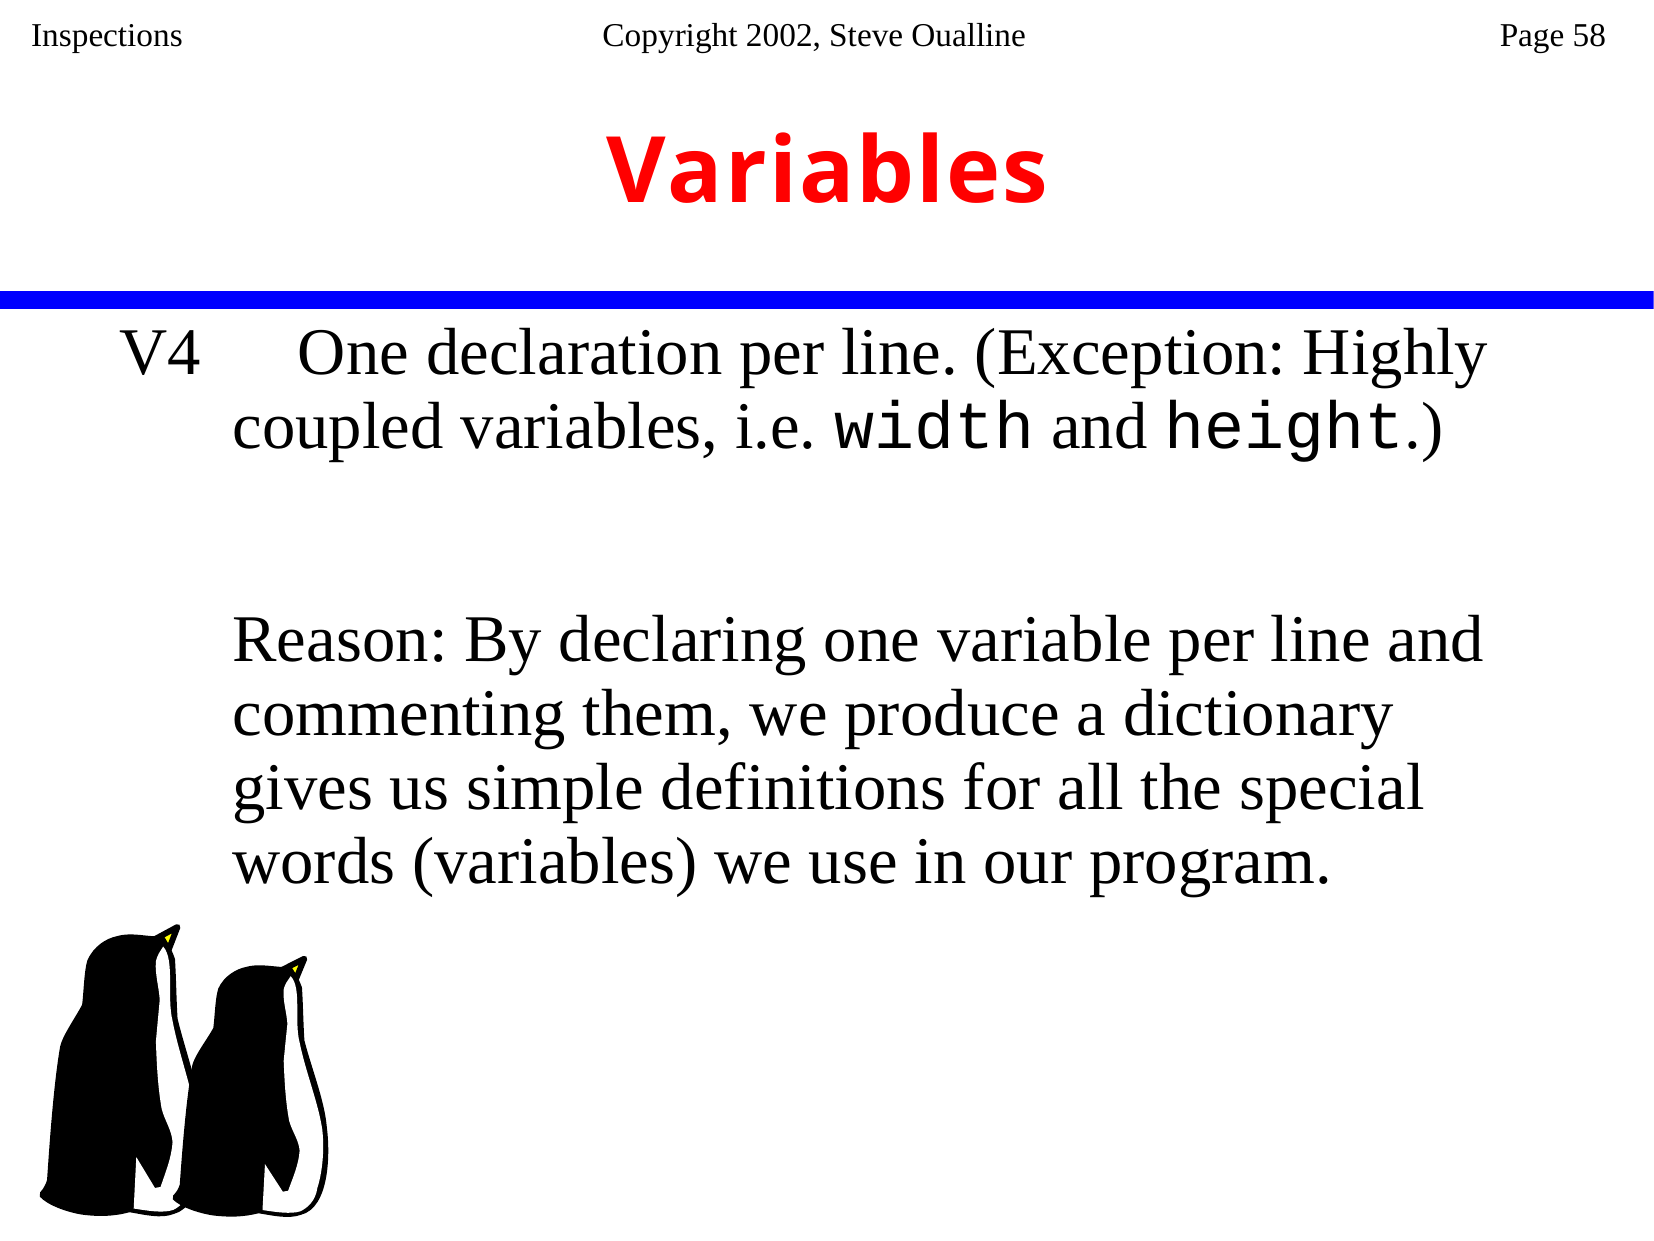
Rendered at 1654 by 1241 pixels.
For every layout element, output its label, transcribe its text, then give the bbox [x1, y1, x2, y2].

title Variables [121, 66, 1534, 269]
list V4 One declaration per line. (Exception: Highly coupled variables, i.e. width and height.) Reason: By declaring one variable per line and commenting them, we produce a dictionary gives us simple definitions for all the special words (variables) we use in our program. [119, 211, 1532, 1132]
